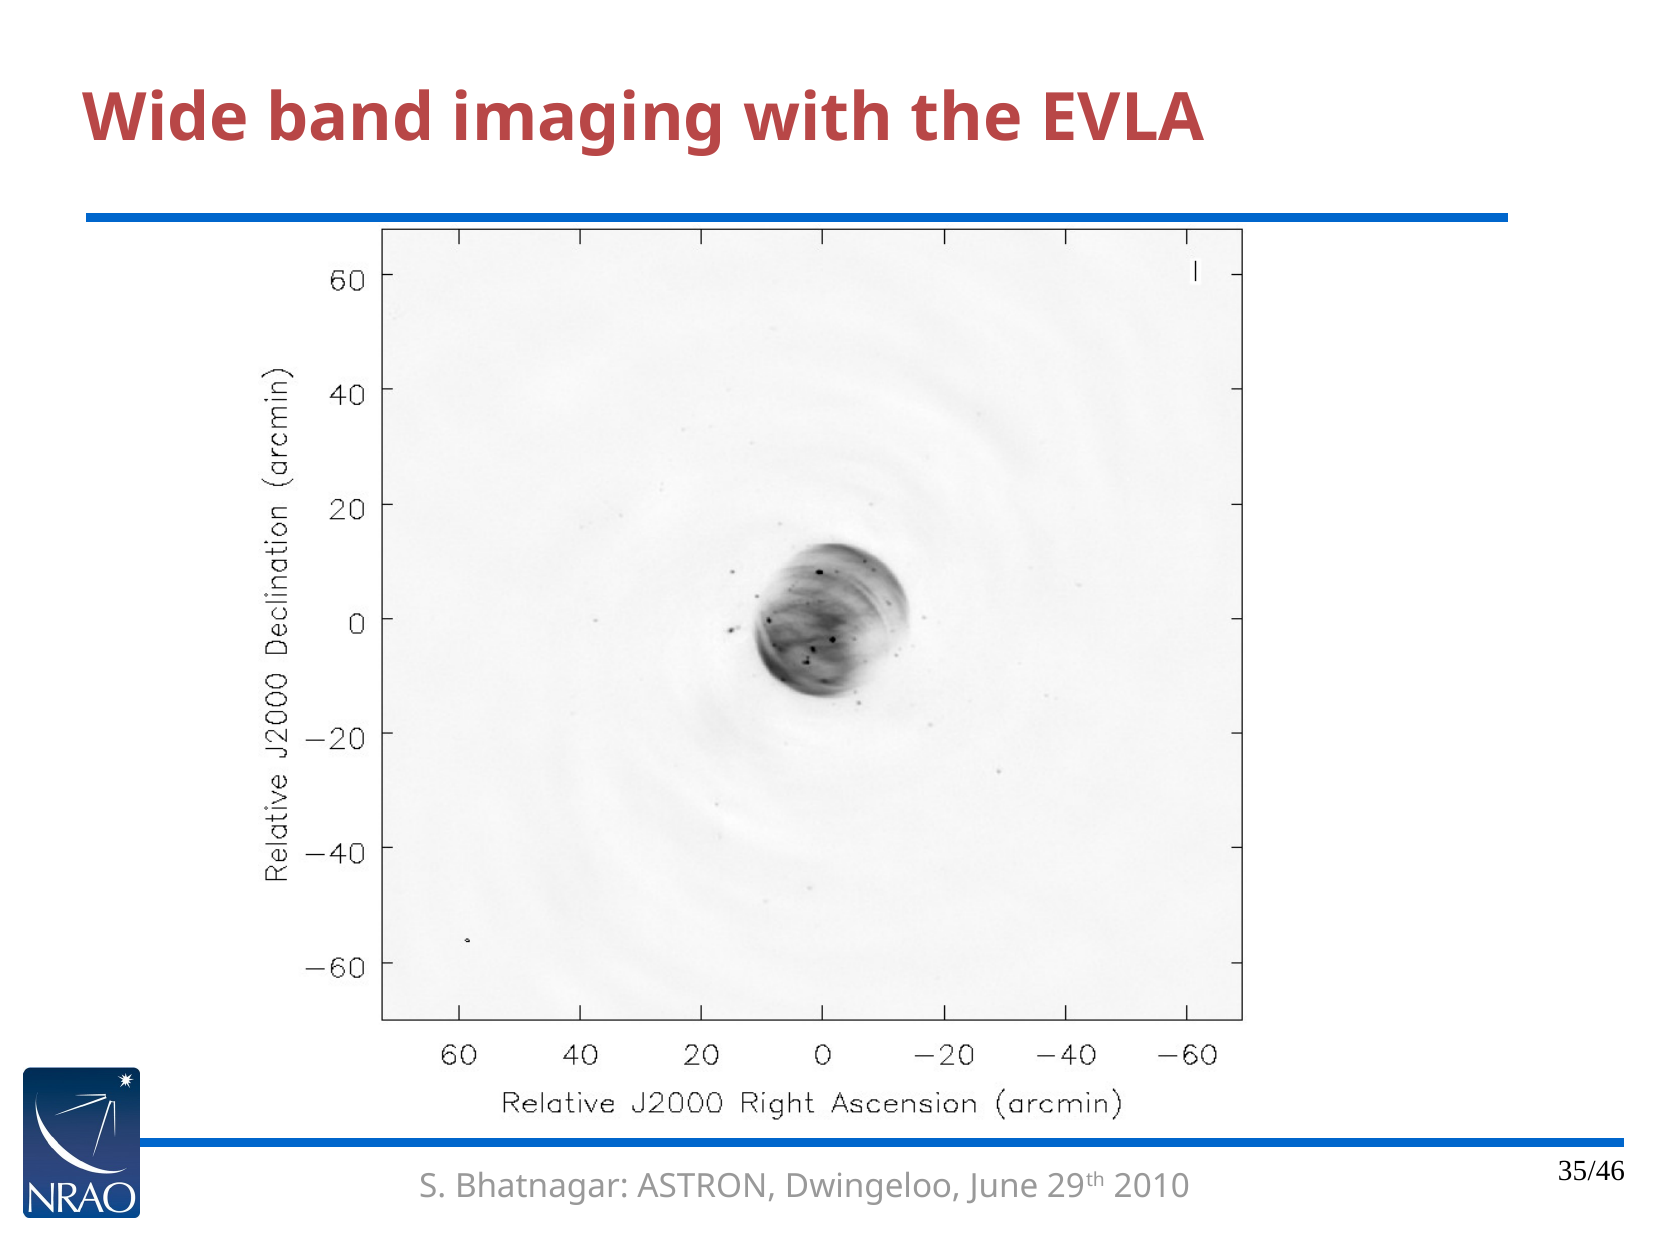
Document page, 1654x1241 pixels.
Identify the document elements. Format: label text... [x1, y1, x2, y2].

picture [258, 224, 1248, 1122]
title Wide band imaging with the EVLA [82, 49, 1571, 180]
picture [23, 1067, 140, 1218]
